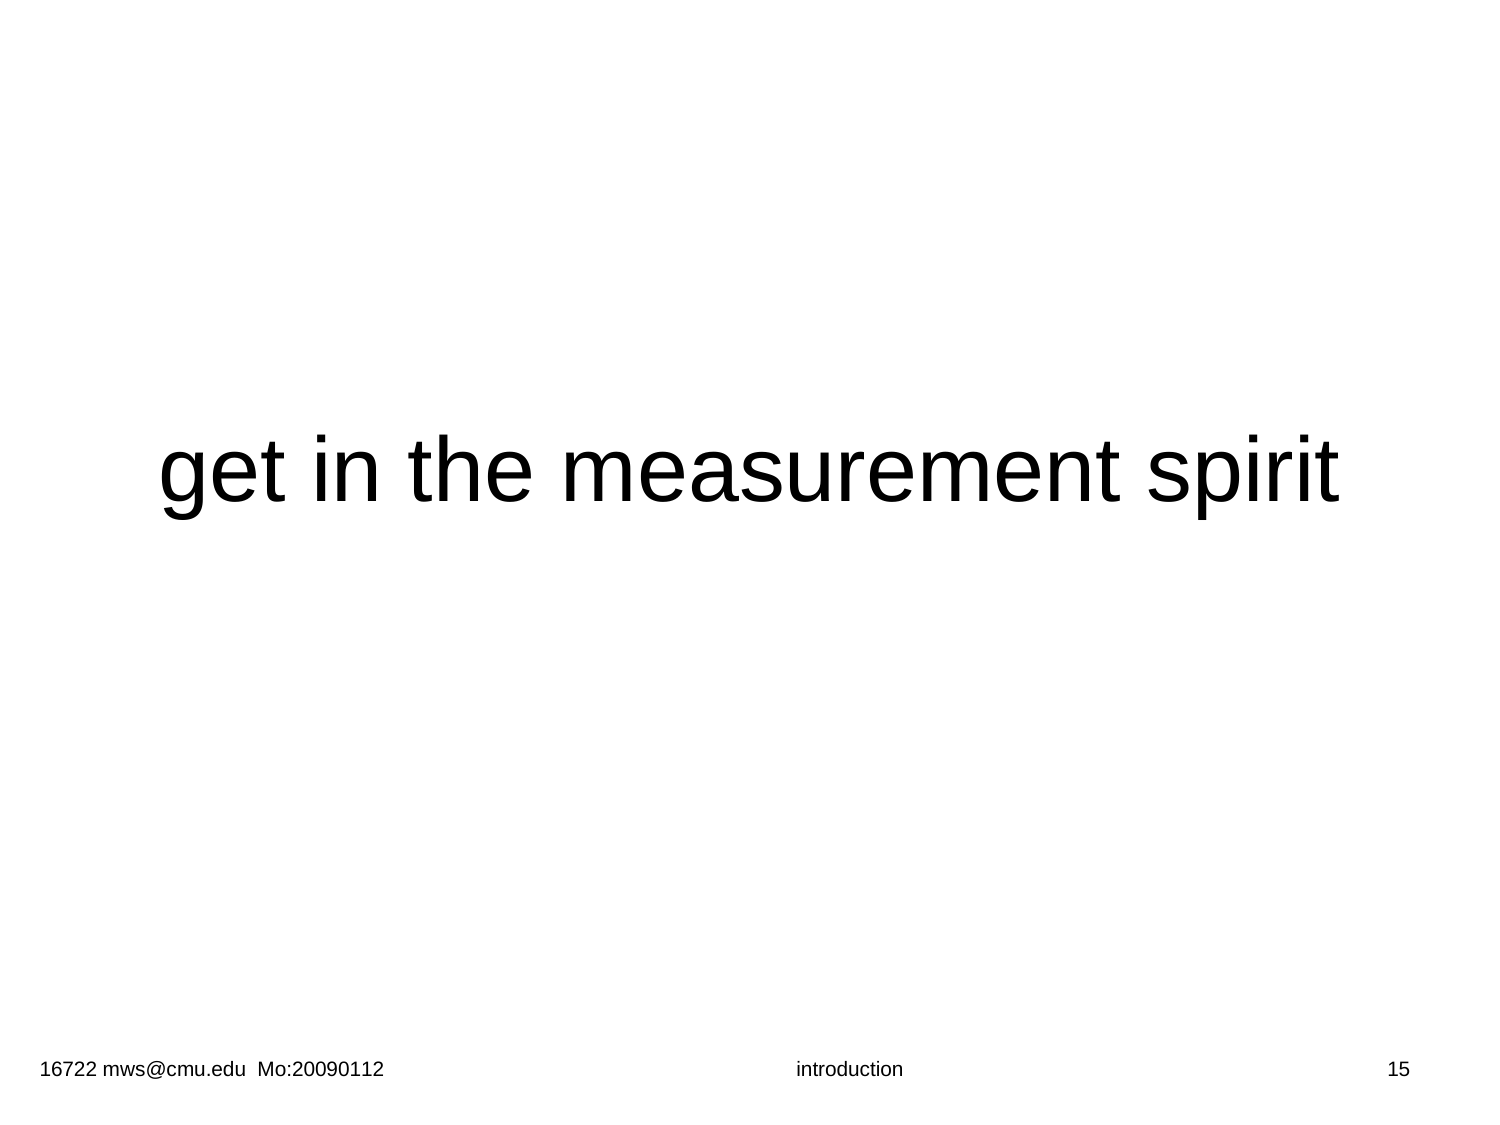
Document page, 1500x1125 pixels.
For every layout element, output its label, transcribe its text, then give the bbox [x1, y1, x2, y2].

title get in the measurement spirit [112, 349, 1388, 591]
